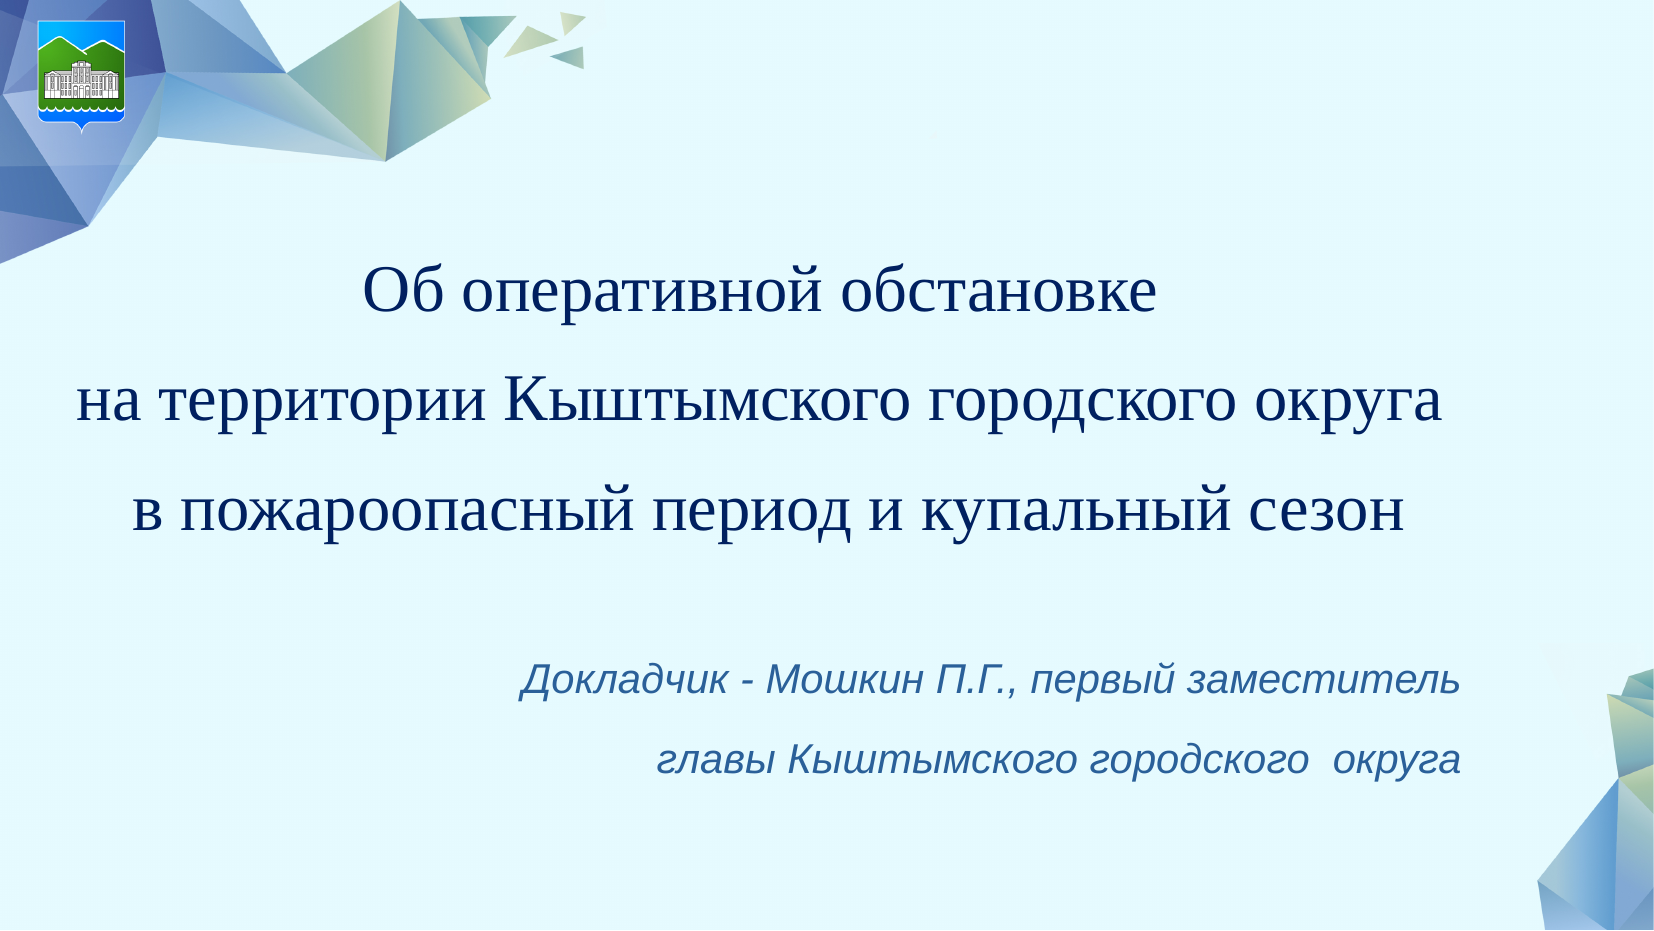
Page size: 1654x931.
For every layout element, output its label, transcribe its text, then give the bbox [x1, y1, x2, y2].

picture [0, 0, 1654, 931]
subtitle Об оперативной обстановке на территории Кыштымского городского округа в пожароопасный период и купальный сезон Докладчик - Мошкин П.Г., первый заместитель главы Кыштымского городского округа [76, 242, 1559, 784]
